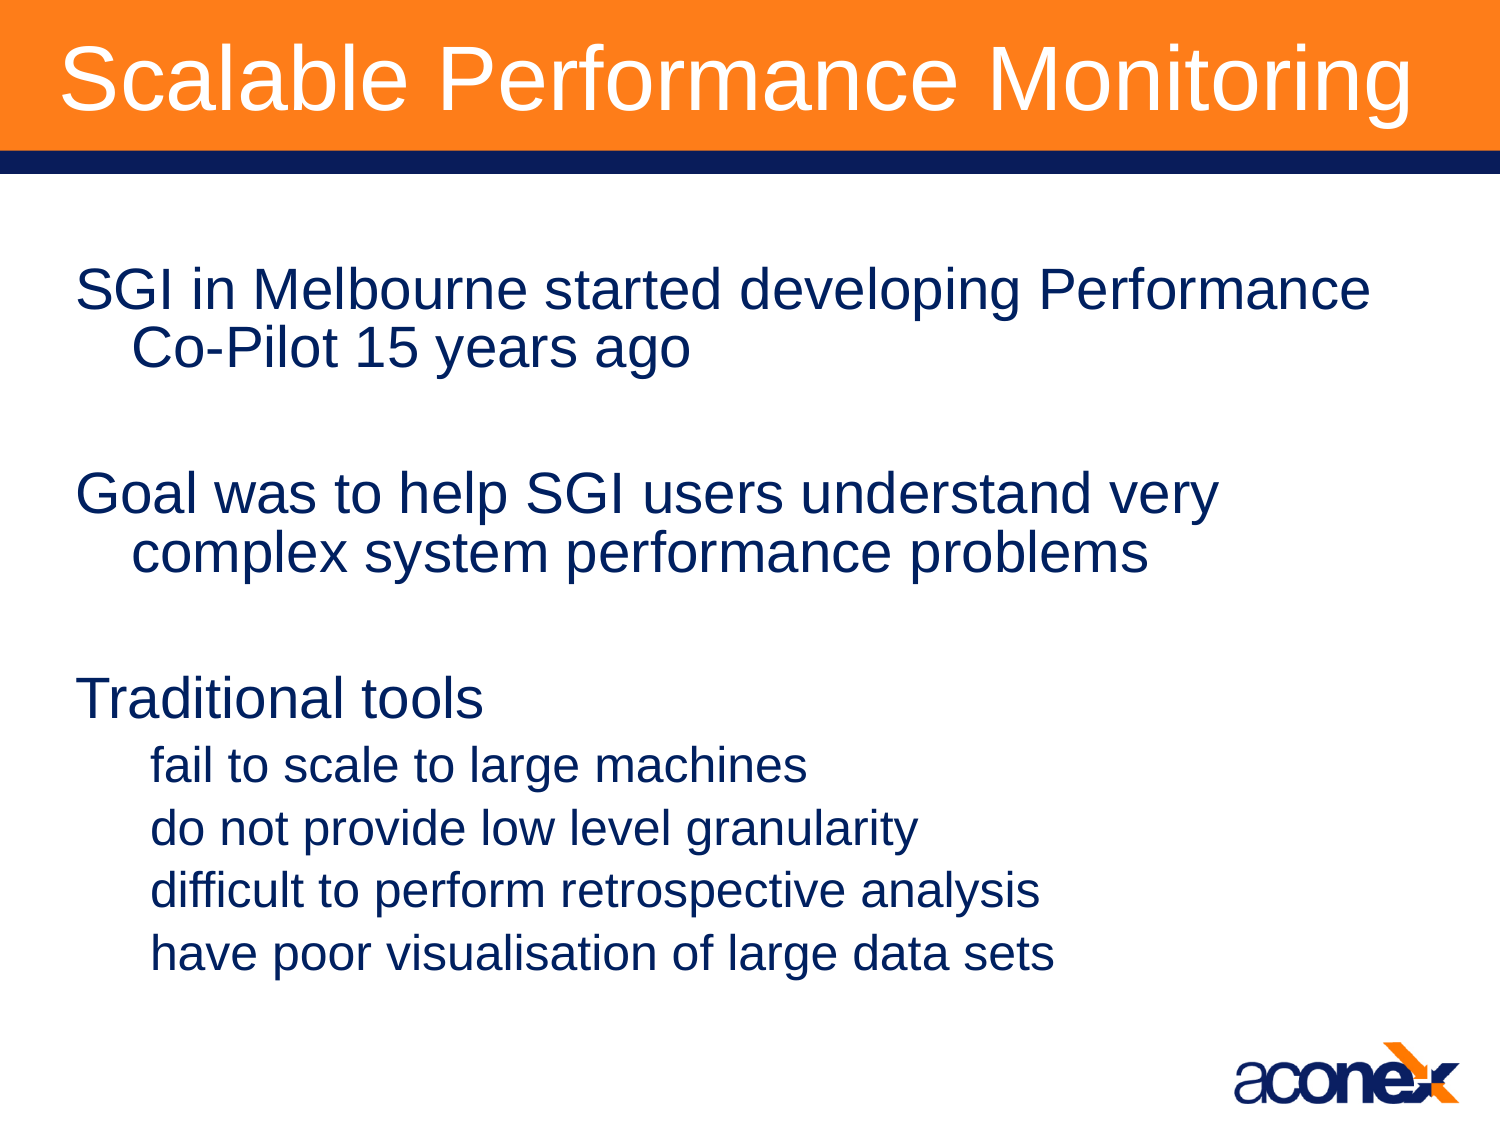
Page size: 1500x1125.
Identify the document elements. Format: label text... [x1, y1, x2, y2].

list SGI in Melbourne started developing Performance Co-Pilot 15 years ago Goal was to help SGI users understand very complex system performance problems Traditional tools fail to scale to large machines do not provide low level granularity difficult to perform retrospective analysis have poor visualisation of large data sets [75, 262, 1426, 1125]
title Scalable Performance Monitoring [59, 9, 1500, 148]
picture [1426, 1042, 1460, 1104]
